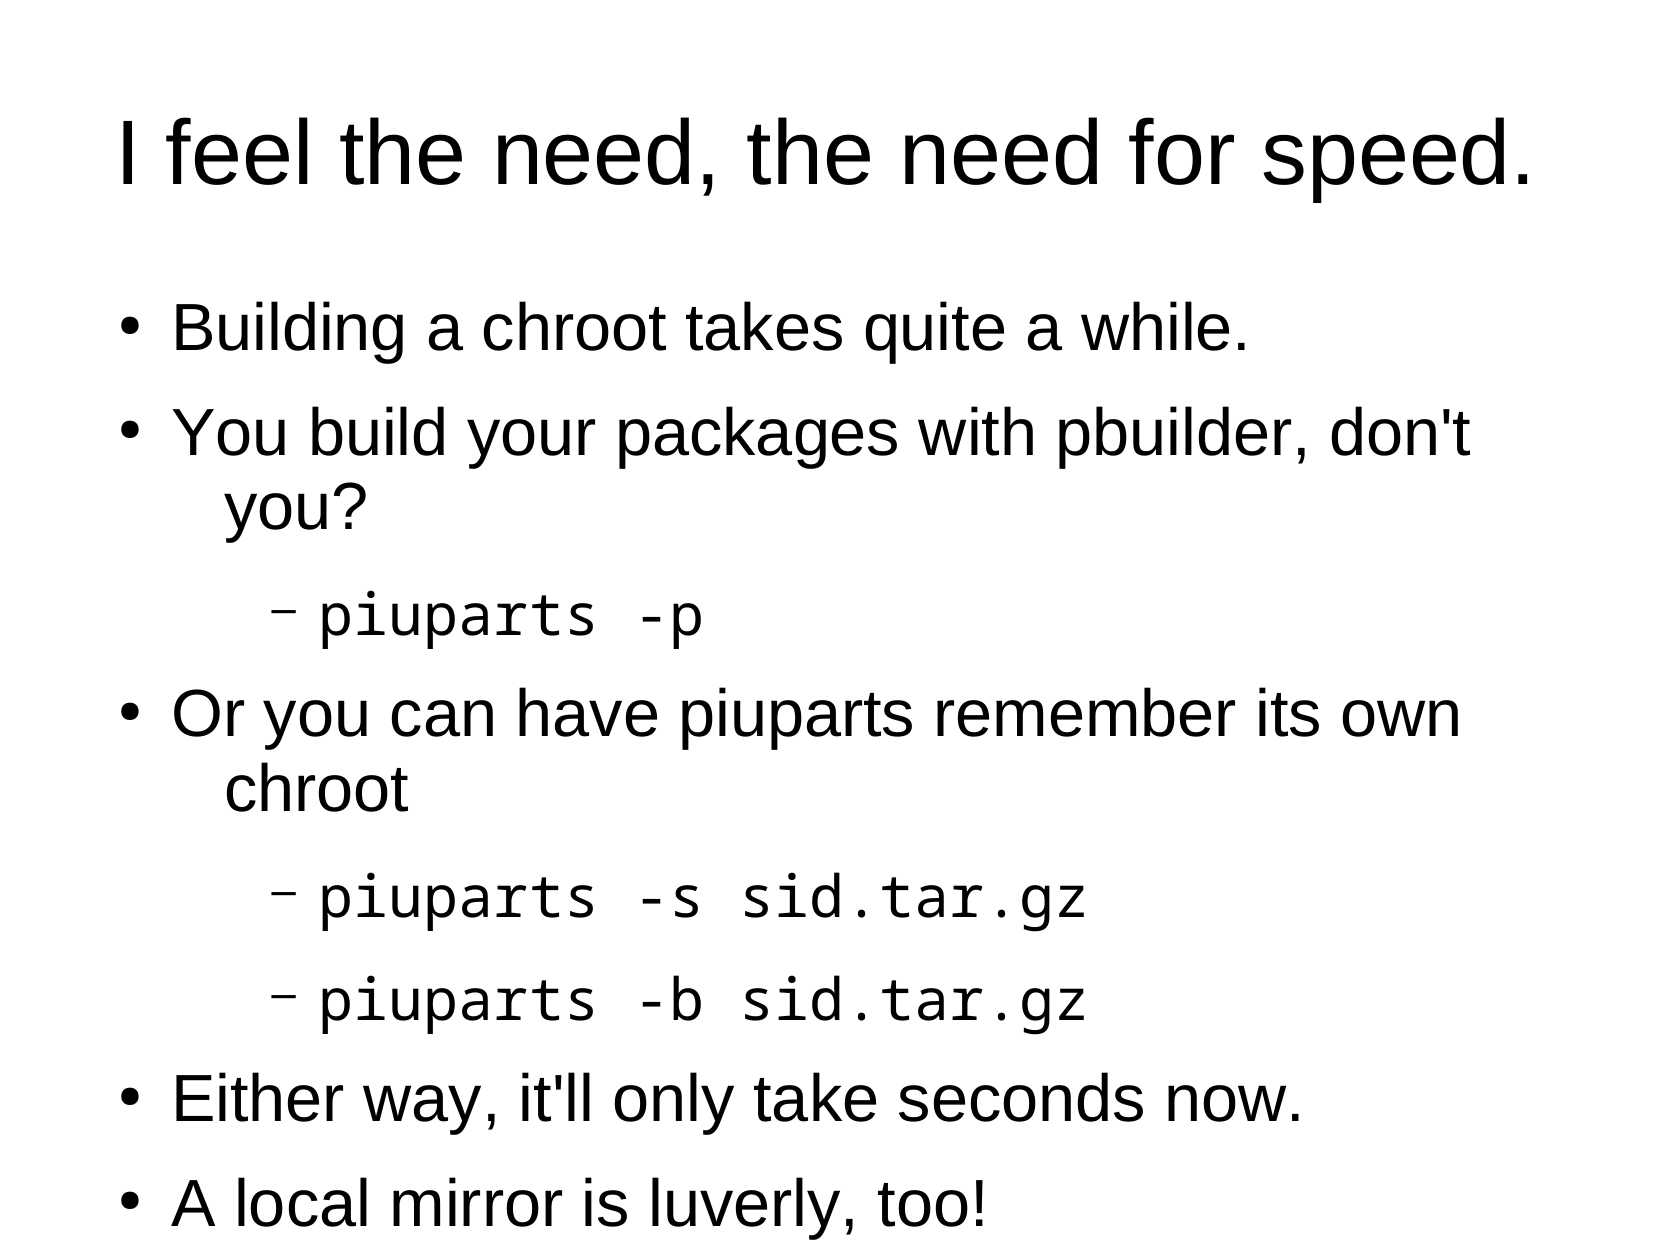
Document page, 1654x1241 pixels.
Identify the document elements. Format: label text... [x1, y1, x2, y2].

list Building a chroot takes quite a while. You build your packages with pbuilder, don't you? piuparts -p Or you can have piuparts remember its own chroot piuparts -s sid.tar.gz piuparts -b sid.tar.gz Either way, it'll only take seconds now. A local mirror is luverly, too! [82, 290, 1571, 1109]
title I feel the need, the need for speed. [82, 49, 1571, 257]
